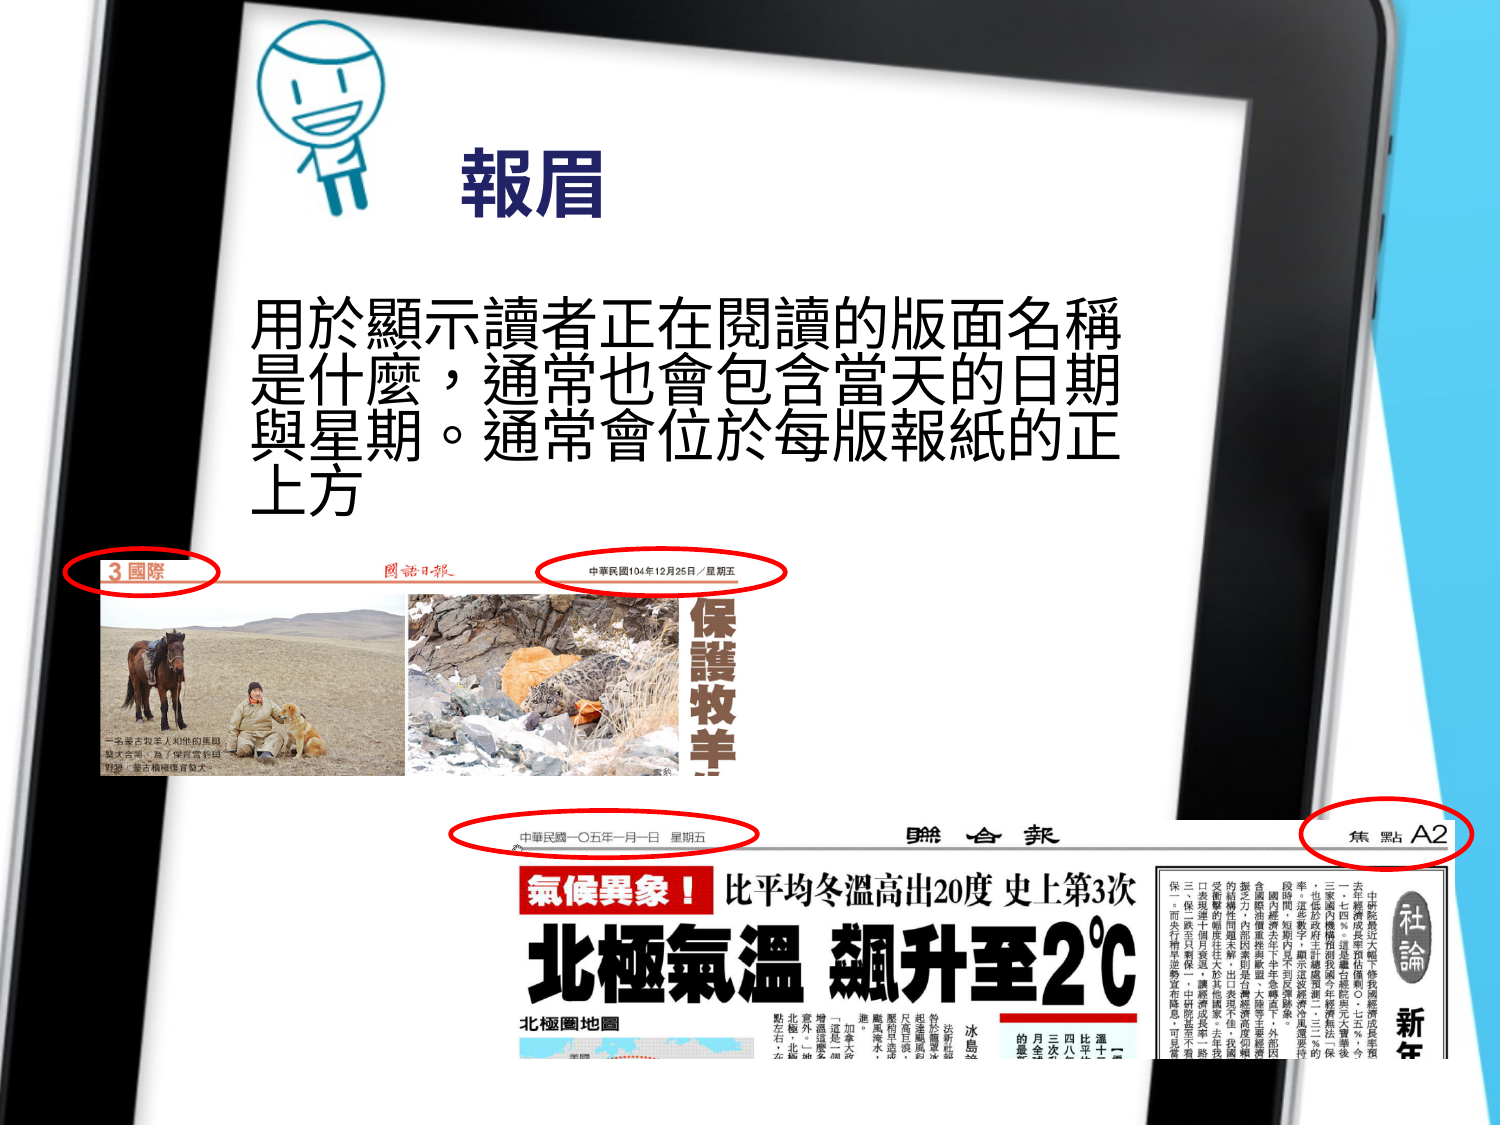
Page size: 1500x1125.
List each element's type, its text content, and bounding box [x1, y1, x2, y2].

picture [0, 0, 1500, 1125]
text_box 報眉 [445, 128, 1219, 234]
text_box 用於顯示讀者正在閱讀的版面名稱是什麼，通常也會包含當天的日期與星期。通常會位於每版報紙的正上方 [234, 292, 1149, 532]
slide_number <編號> [395, 987, 746, 1066]
